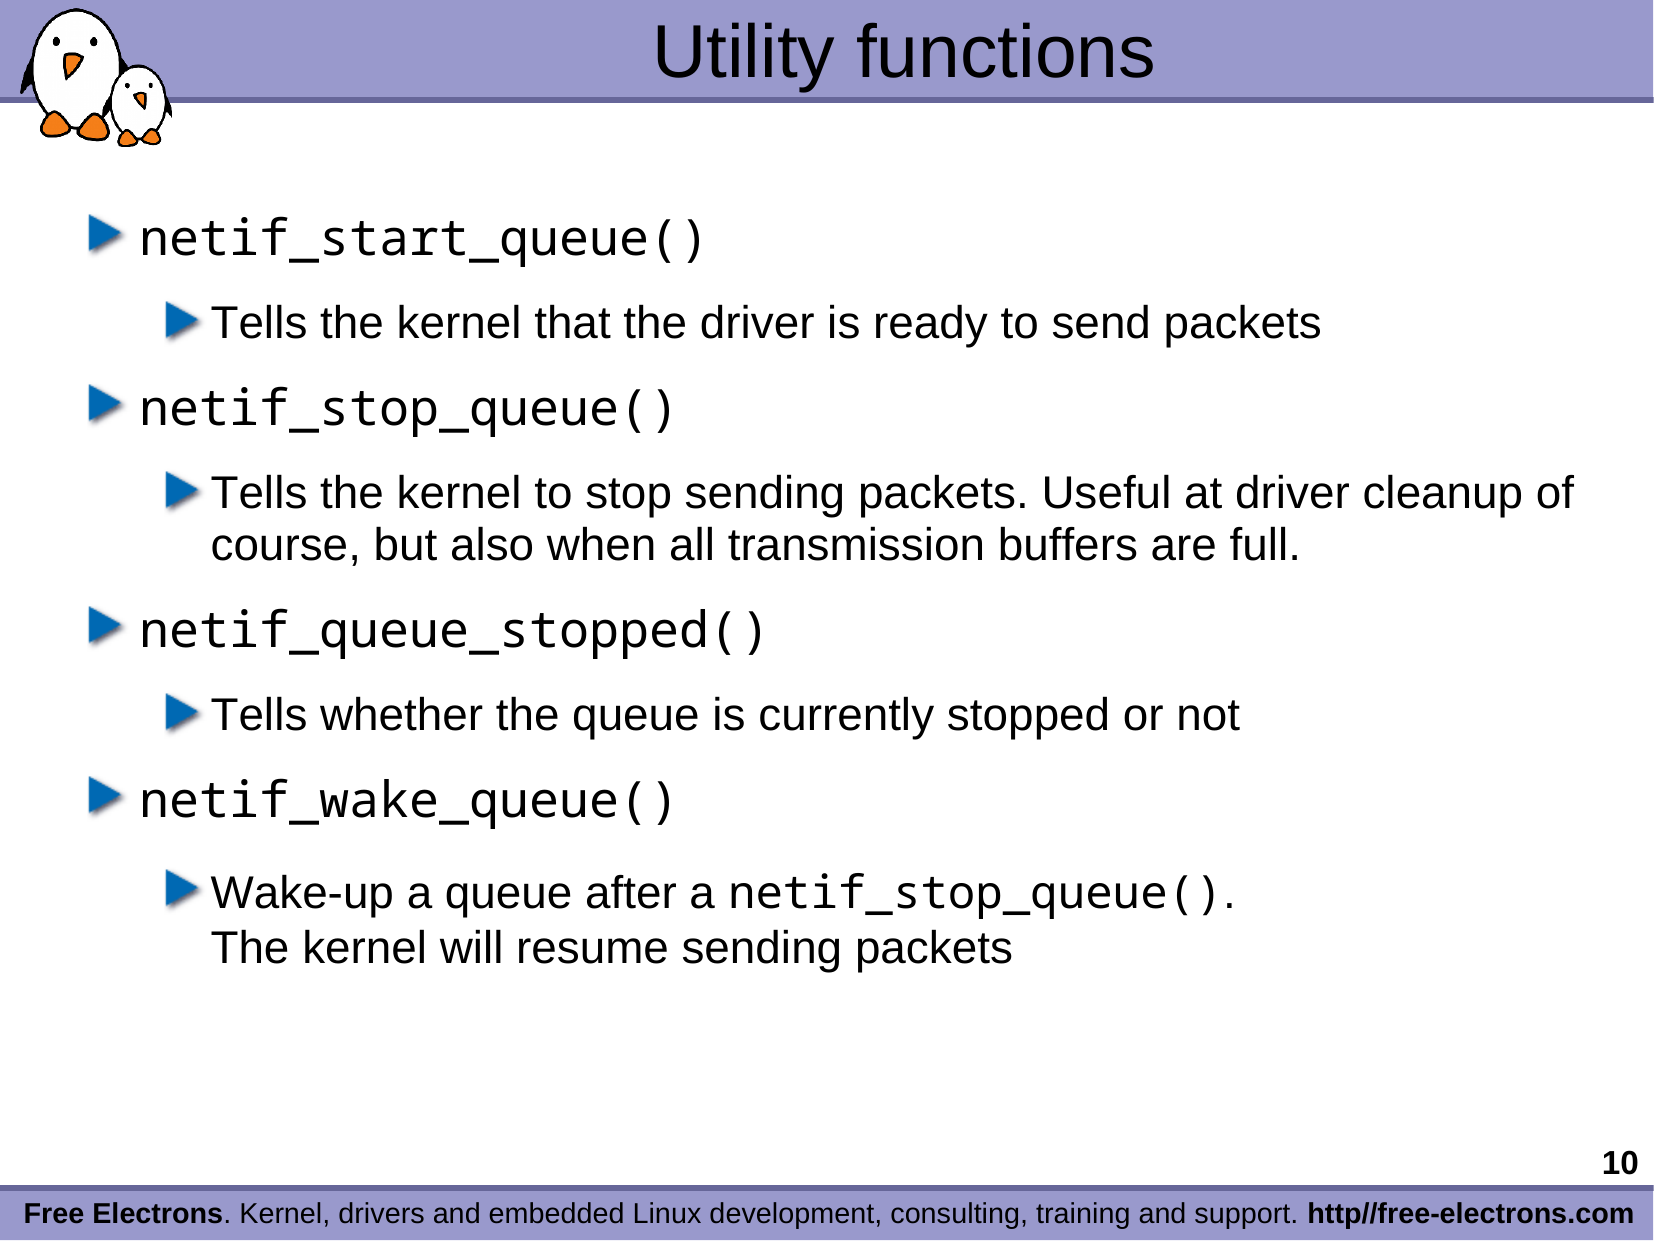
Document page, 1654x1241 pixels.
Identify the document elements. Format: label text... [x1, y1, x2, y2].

list netif_start_queue() Tells the kernel that the driver is ready to send packets netif_stop_queue() Tells the kernel to stop sending packets. Useful at driver cleanup of course, but also when all transmission buffers are full. netif_queue_stopped() Tells whether the queue is currently stopped or not netif_wake_queue() Wake-up a queue after a netif_stop_queue(). The kernel will resume sending packets [68, 201, 1592, 1118]
title Utility functions [178, 4, 1631, 98]
picture [20, 8, 172, 147]
